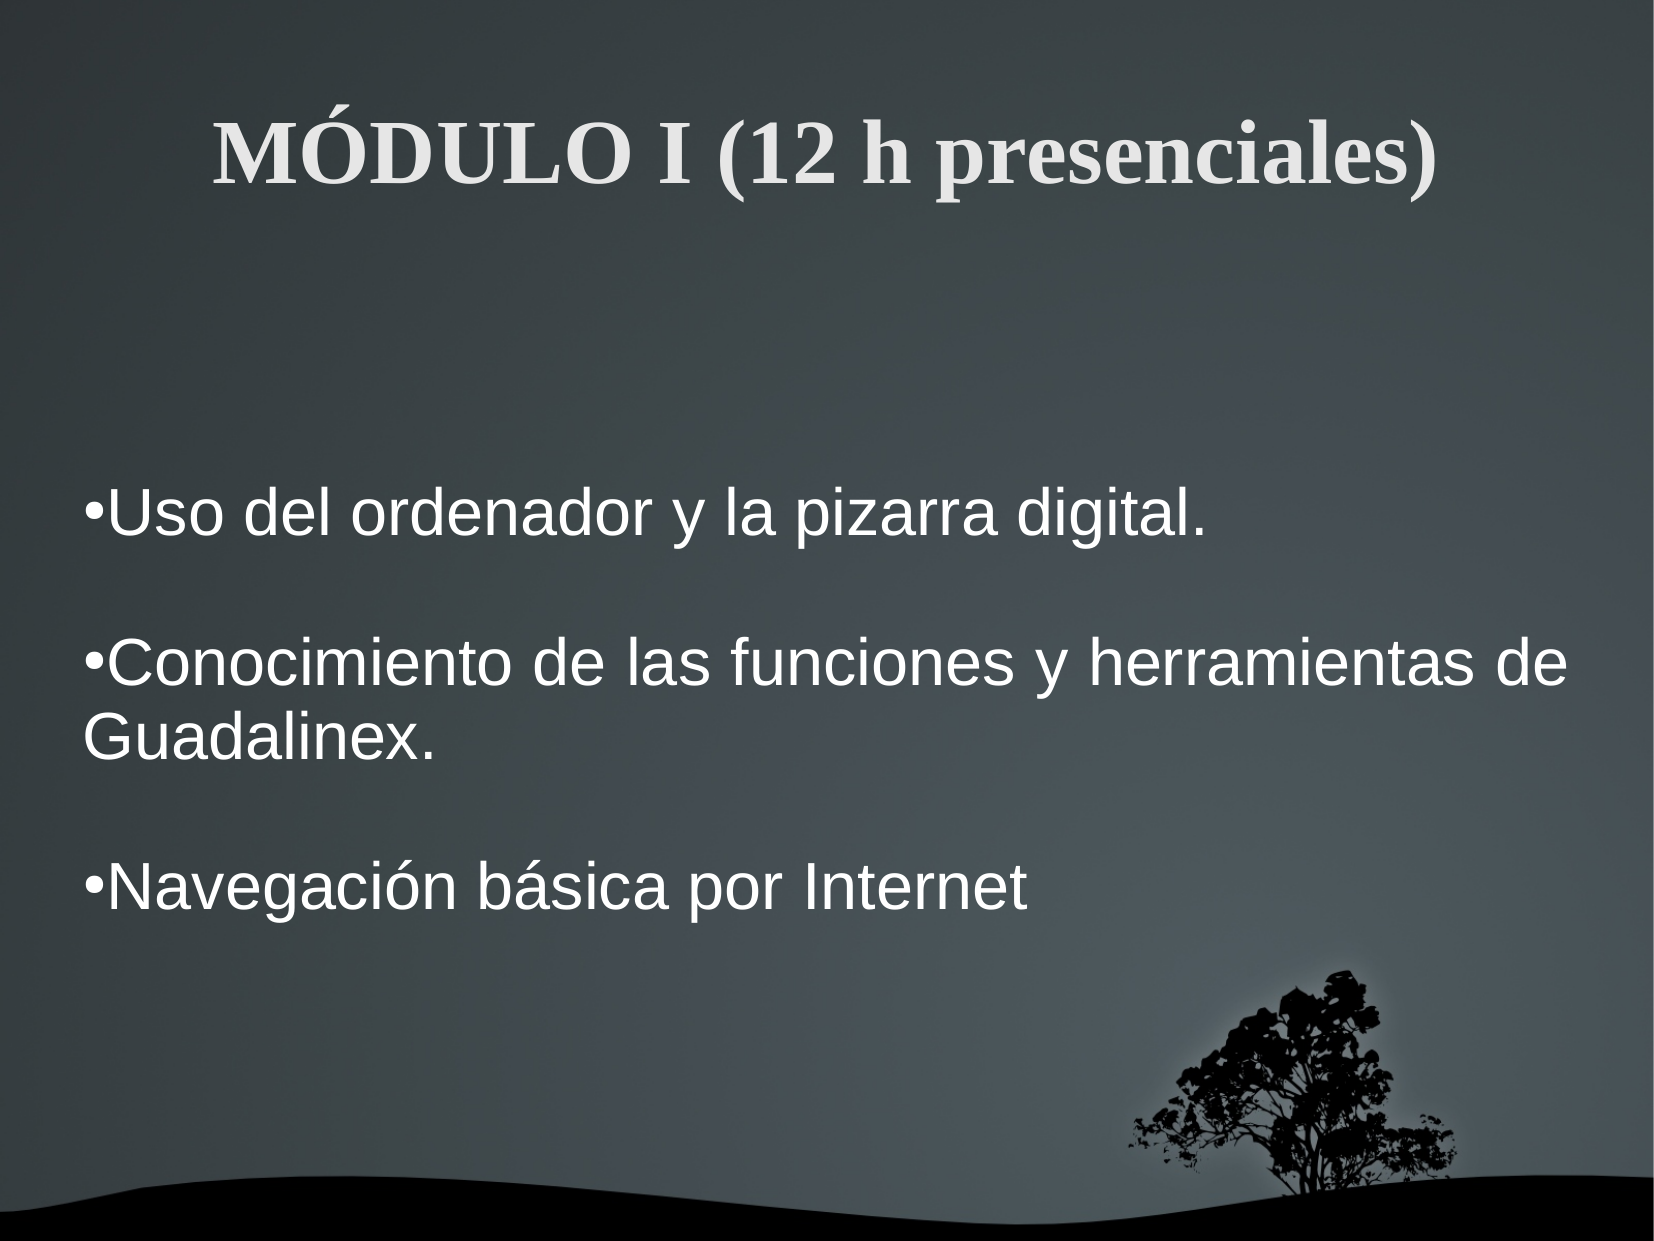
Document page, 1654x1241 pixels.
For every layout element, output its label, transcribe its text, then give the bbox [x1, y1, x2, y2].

title MÓDULO I (12 h presenciales) [82, 56, 1571, 250]
picture [0, 0, 1654, 1241]
subtitle Uso del ordenador y la pizarra digital. Conocimiento de las funciones y herramientas de Guadalinex. Navegación básica por Internet [82, 297, 1571, 1102]
